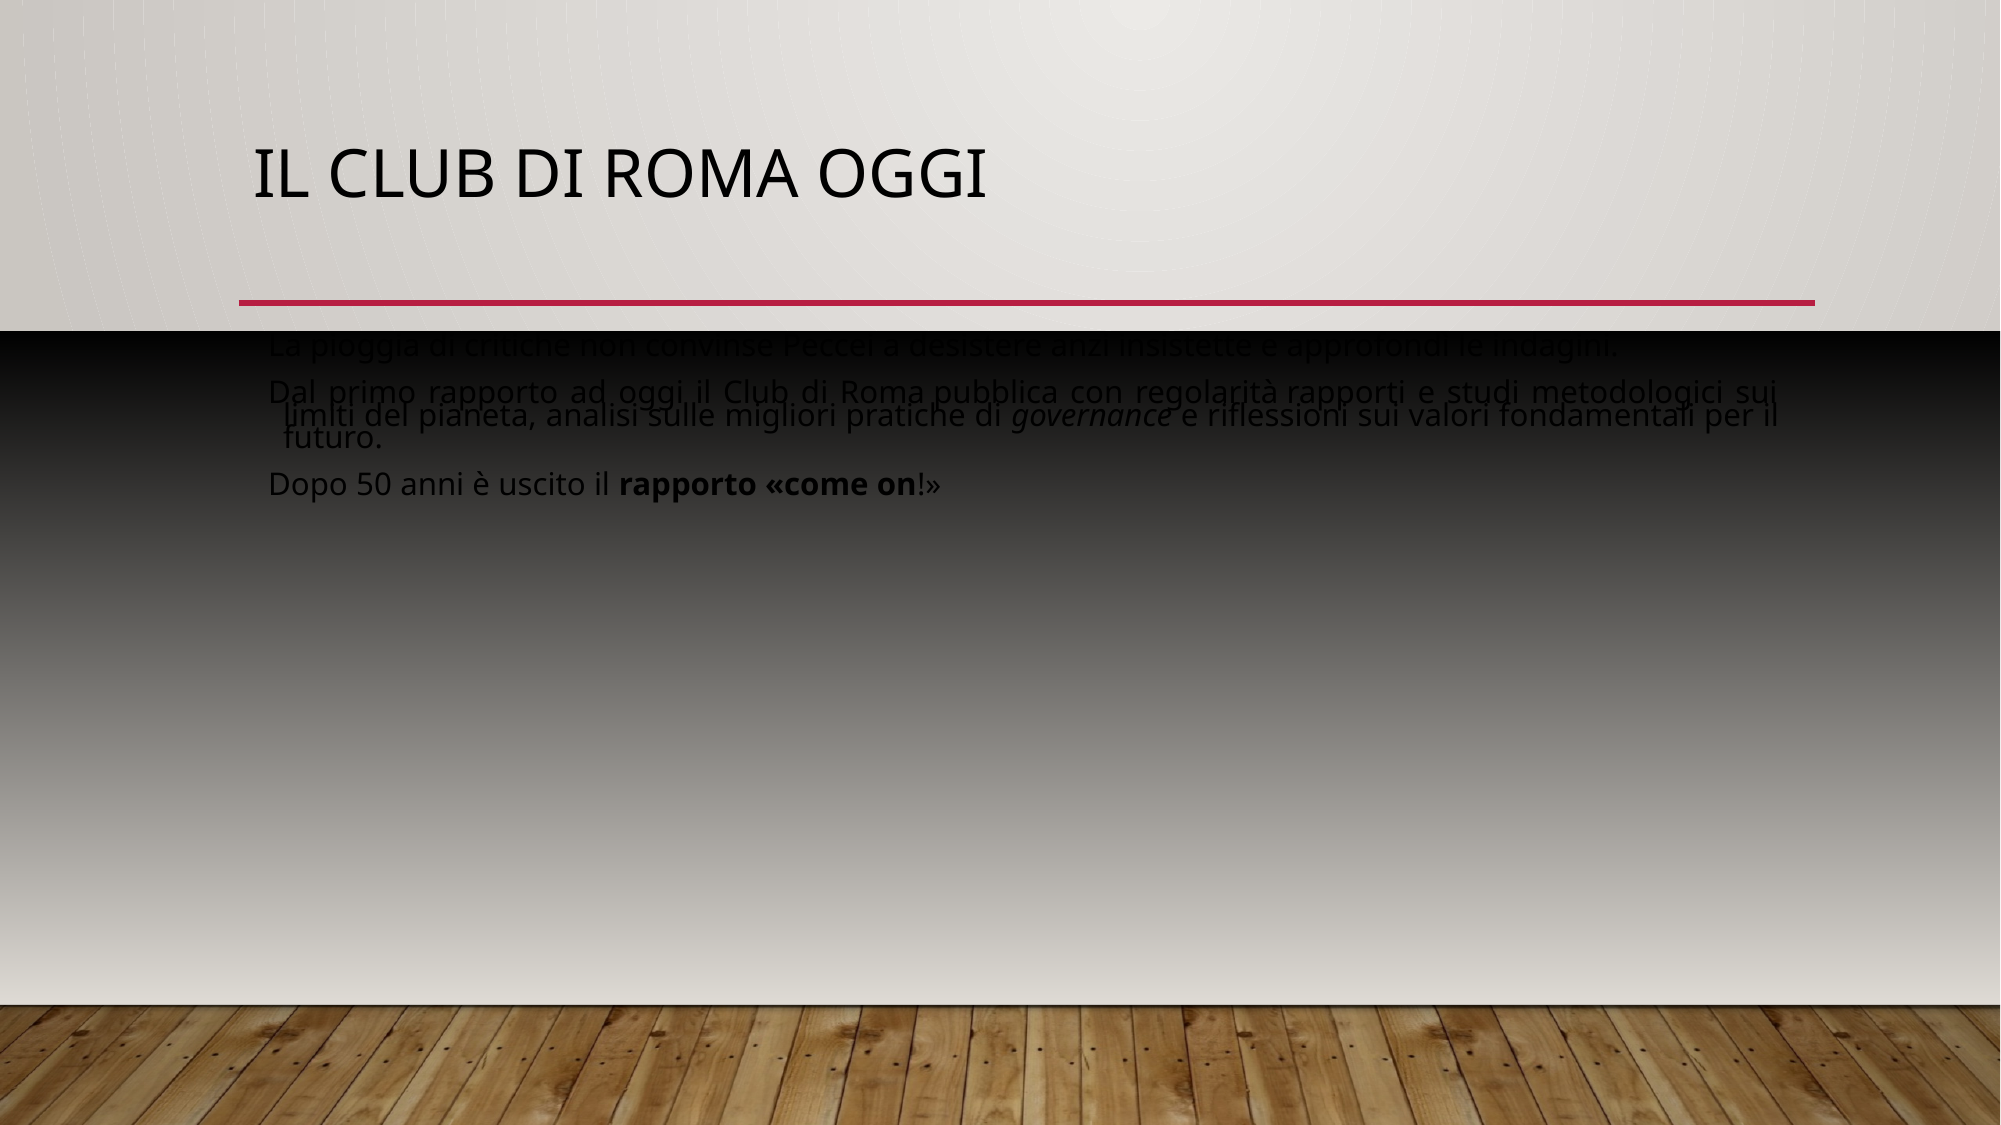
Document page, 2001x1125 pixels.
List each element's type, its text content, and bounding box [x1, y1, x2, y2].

list La pioggia di critiche non convinse Peccei a desistere anzi insistette e approfondì le indagini. Dal primo rapporto ad oggi il Club di Roma pubblica con regolarità rapporti e studi metodologici sui limiti del pianeta, analisi sulle migliori pratiche di governance e riflessioni sui valori fondamentali per il futuro. Dopo 50 anni è uscito il rapporto «come on!» [238, 330, 1814, 897]
title Il club di roma oggi [238, 131, 1814, 305]
